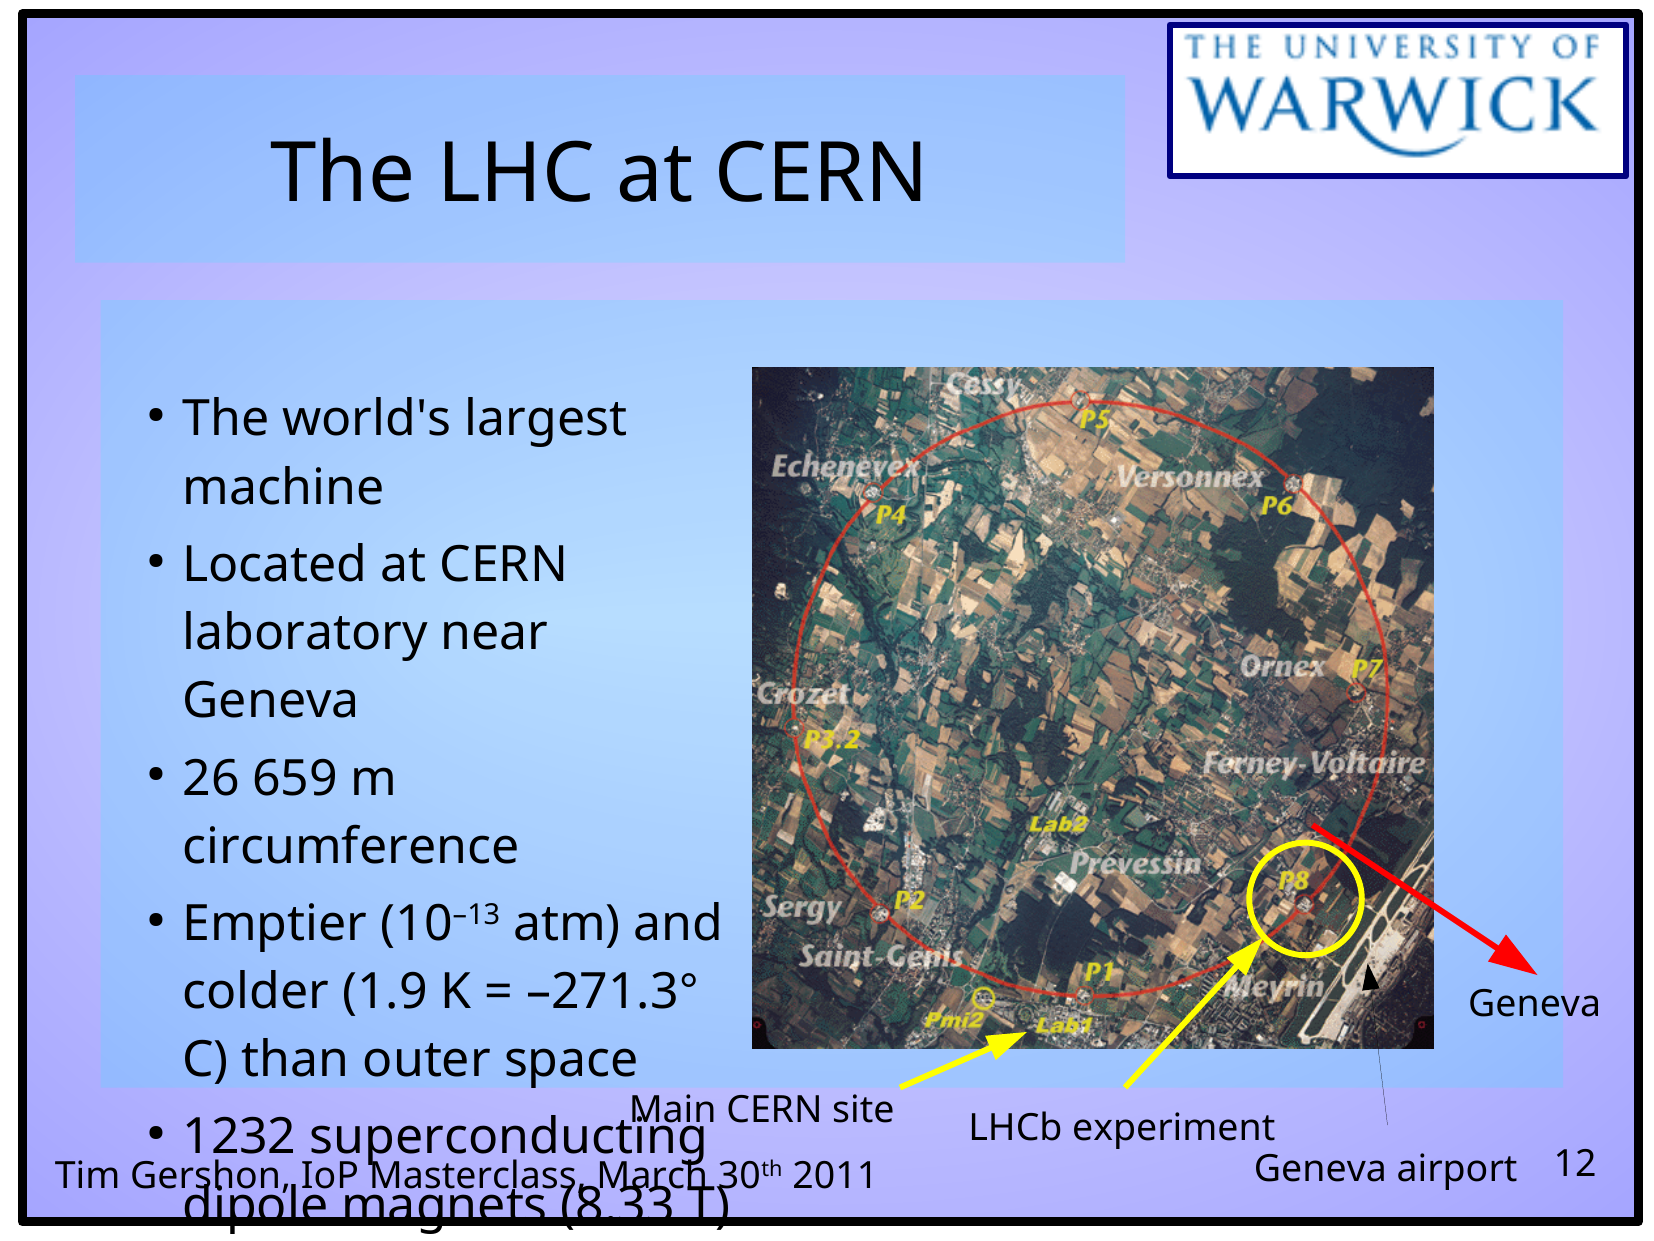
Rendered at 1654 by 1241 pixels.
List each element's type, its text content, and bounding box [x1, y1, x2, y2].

text_box [209, 1212, 217, 1222]
picture [1253, 846, 1358, 952]
text_box [515, 1212, 540, 1222]
text_box [276, 1212, 291, 1222]
text_box [540, 1212, 564, 1222]
text_box [248, 1212, 266, 1222]
text_box [443, 1212, 450, 1222]
text_box Geneva airport [1226, 1134, 1546, 1195]
text_box [485, 1212, 514, 1222]
text_box [537, 1129, 551, 1136]
text_box [190, 1212, 204, 1219]
text_box Geneva [1438, 969, 1631, 1030]
text_box [567, 1212, 583, 1222]
text_box [264, 1212, 279, 1219]
text_box [222, 1212, 230, 1222]
text_box [703, 1212, 723, 1222]
picture [1172, 27, 1623, 174]
text_box The world's largest machine Located at CERN laboratory near Geneva 26 659 m circumference Emptier (10–13 atm) and colder (1.9 K = –271.3° C) than outer space 1232 superconducting dipole magnets (8.33 T) Total cost ~ £5 billion [96, 375, 751, 1104]
text_box [235, 1212, 249, 1219]
text_box [455, 1212, 469, 1222]
text_box Main CERN site [580, 1075, 943, 1136]
text_box [636, 1212, 667, 1222]
text_box The LHC at CERN [75, 75, 1126, 263]
text_box [507, 1129, 521, 1136]
text_box Tim Gershon, IoP Masterclass, March 30th 2011 [72, 1136, 861, 1212]
text_box [22, 13, 1639, 1222]
text_box [665, 1212, 699, 1222]
text_box [582, 1212, 597, 1219]
text_box [403, 1129, 416, 1136]
text_box [384, 1212, 393, 1222]
text_box <number> [1537, 1125, 1613, 1201]
text_box [595, 1212, 638, 1222]
text_box [308, 1212, 345, 1222]
text_box [424, 1212, 438, 1219]
text_box LHCb experiment [941, 1093, 1304, 1154]
text_box [411, 1212, 425, 1222]
text_box [394, 1212, 407, 1219]
text_box [296, 1212, 310, 1222]
text_box [350, 1212, 362, 1222]
text_box [367, 1212, 379, 1222]
text_box [473, 1212, 487, 1222]
text_box [373, 1129, 387, 1136]
picture [752, 367, 1434, 1049]
text_box [476, 1129, 491, 1136]
